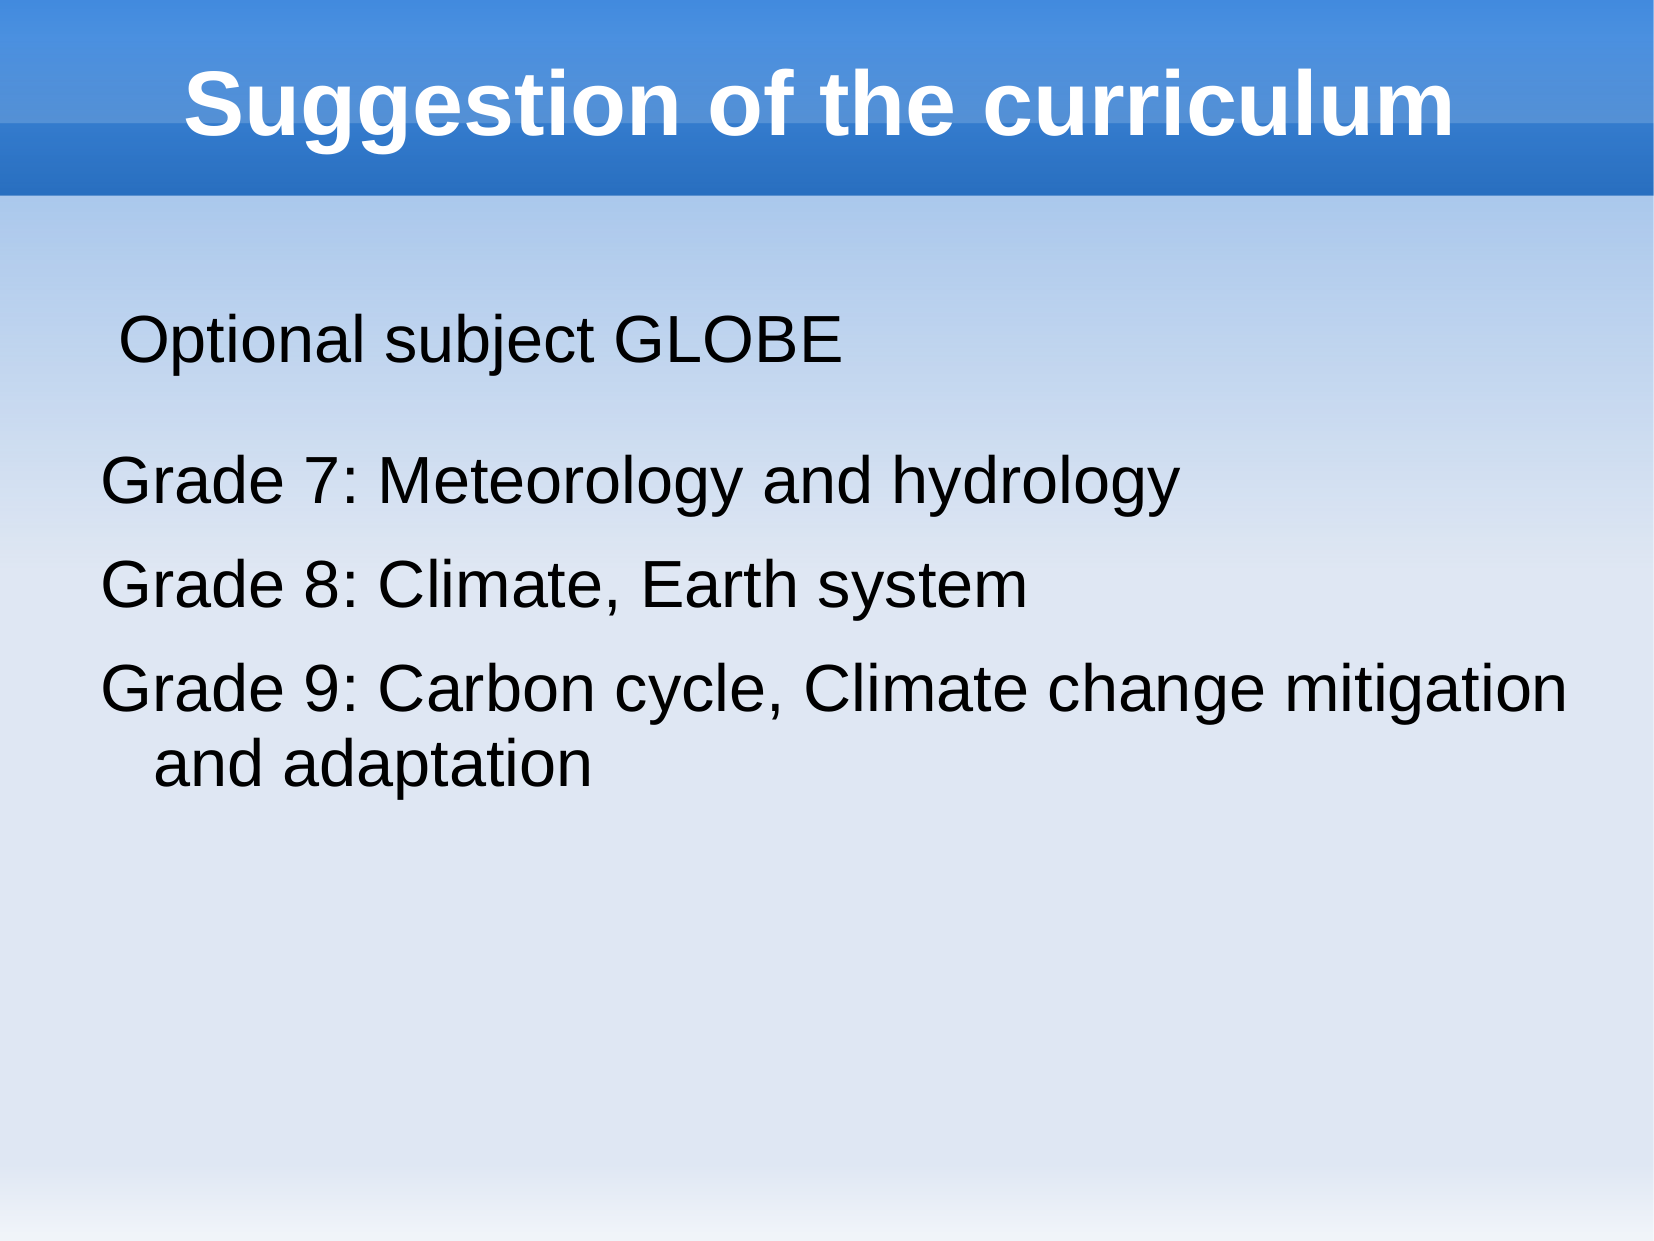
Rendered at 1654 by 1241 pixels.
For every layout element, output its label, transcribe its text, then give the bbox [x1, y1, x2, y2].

text_box Optional subject GLOBE [118, 206, 1063, 473]
list Grade 7: Meteorology and hydrology Grade 8: Climate, Earth system Grade 9: Carbon cycle, Climate change mitigation and adaptation [82, 442, 1571, 916]
picture [0, 0, 1654, 1241]
title Suggestion of the curriculum [76, 7, 1565, 200]
